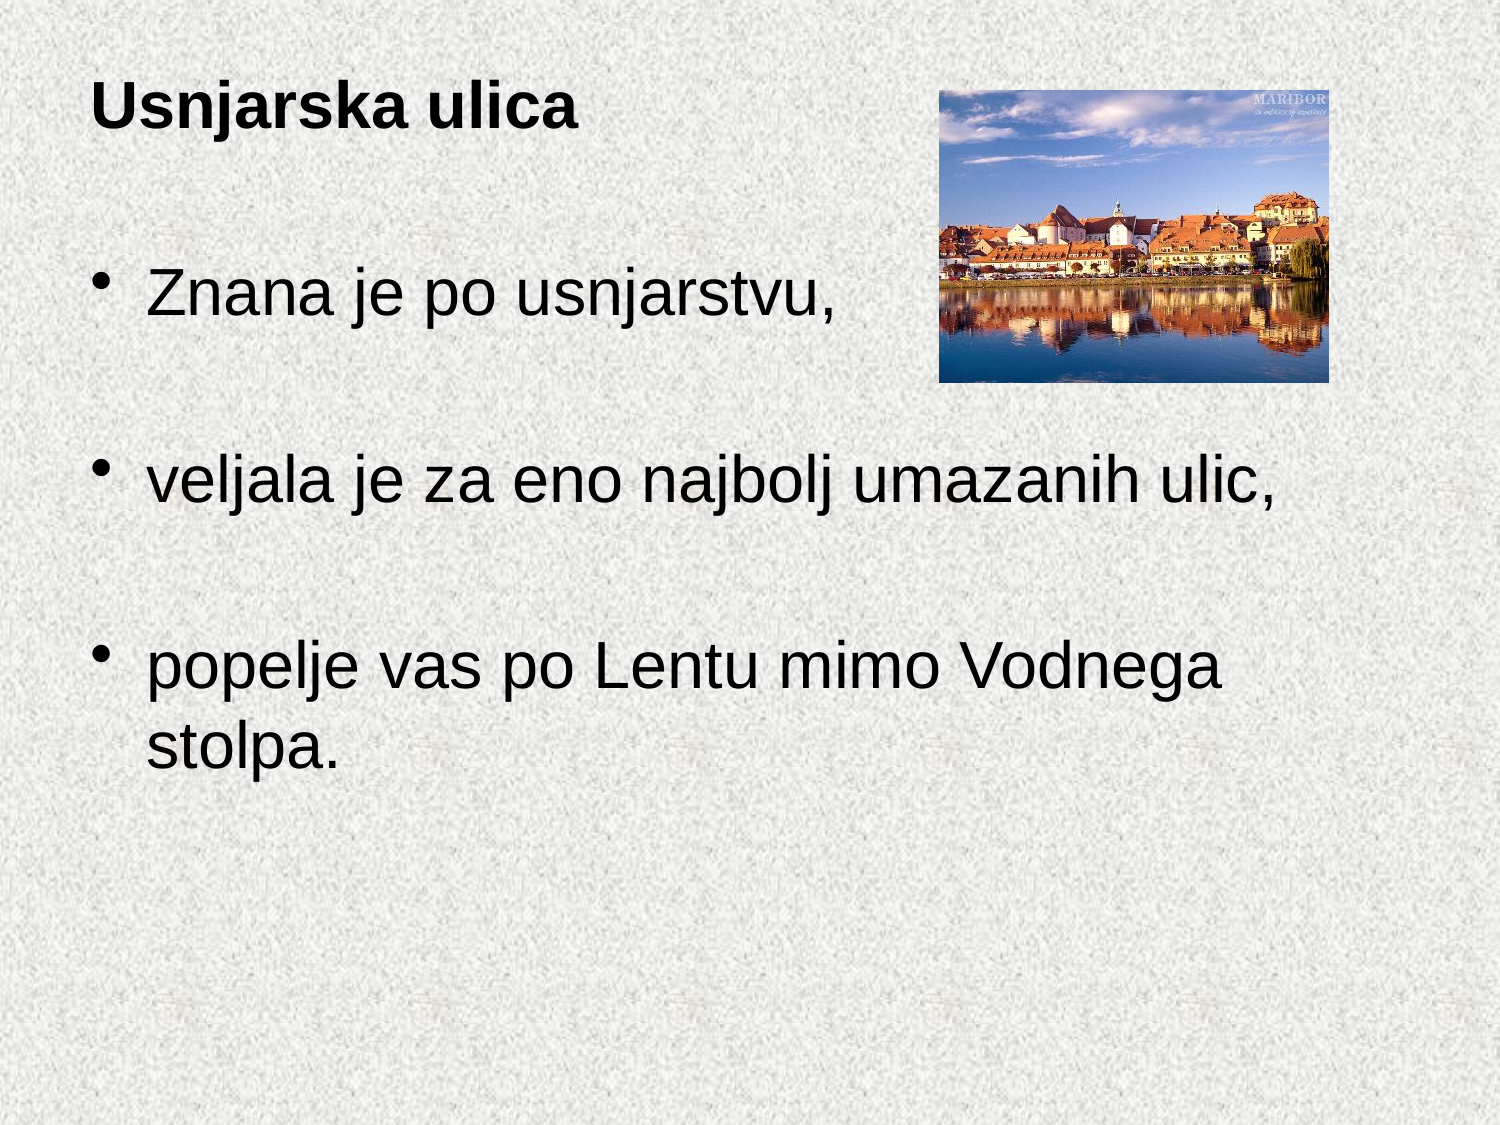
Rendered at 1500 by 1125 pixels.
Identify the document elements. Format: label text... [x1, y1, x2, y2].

picture [0, 0, 1500, 1125]
list Usnjarska ulica Znana je po usnjarstvu, veljala je za eno najbolj umazanih ulic, popelje vas po Lentu mimo Vodnega stolpa. [75, 54, 1425, 1005]
